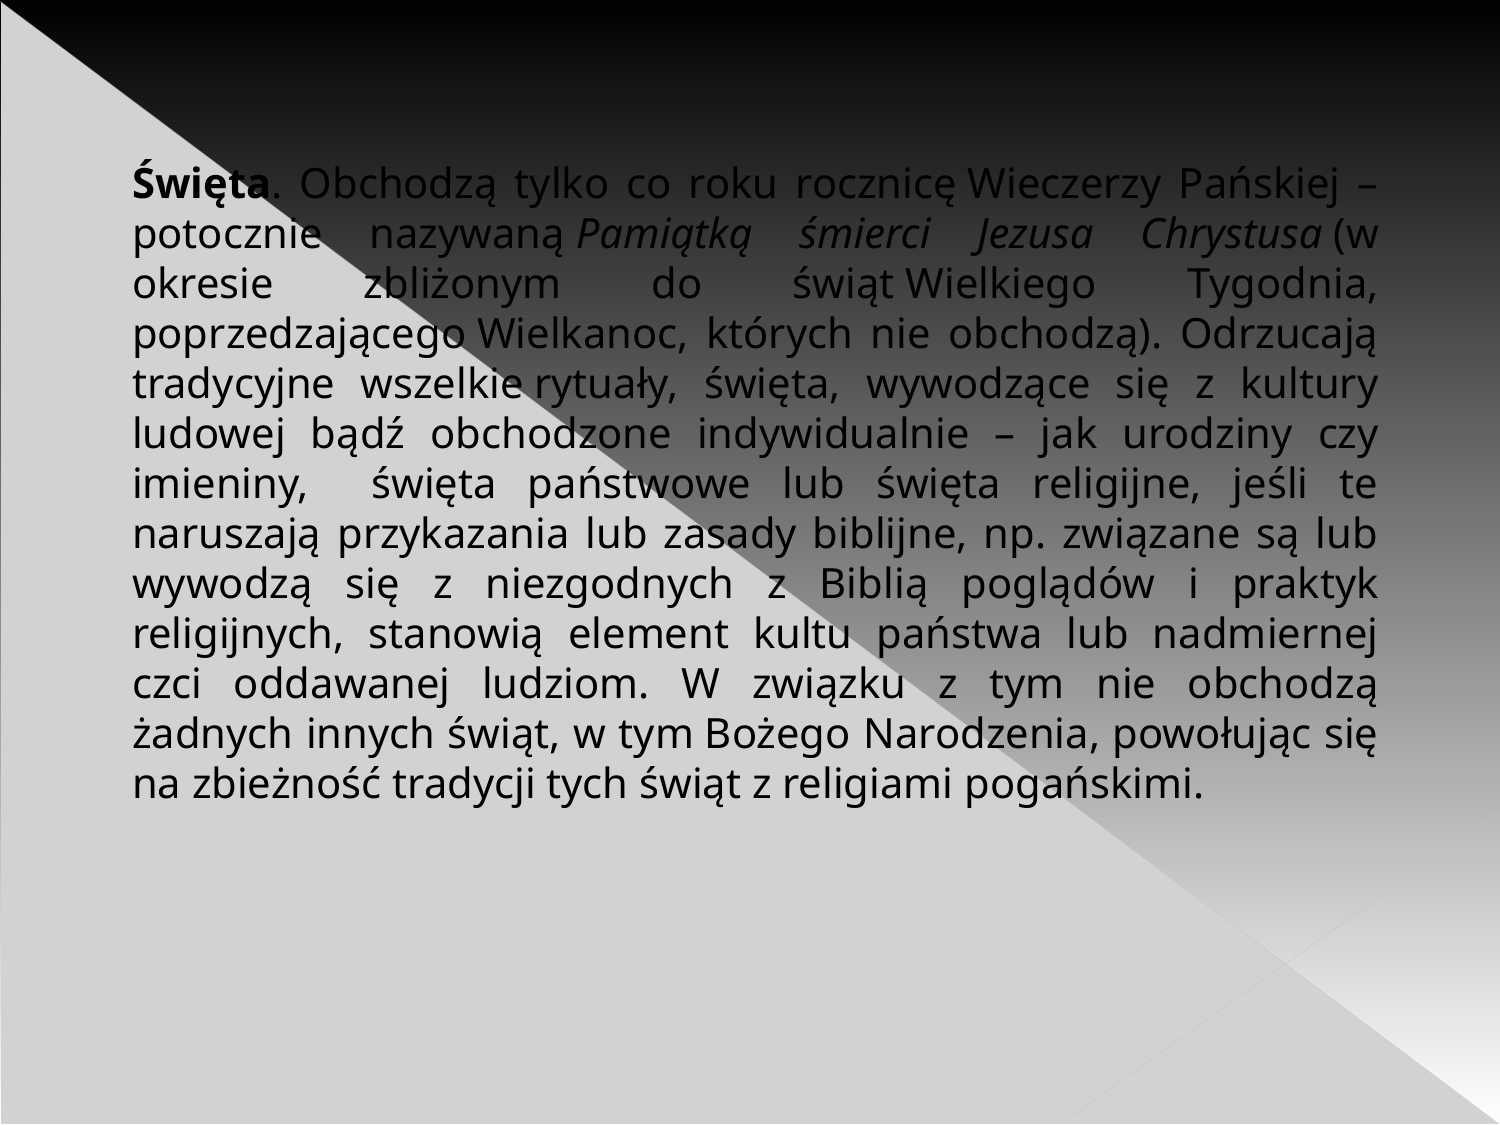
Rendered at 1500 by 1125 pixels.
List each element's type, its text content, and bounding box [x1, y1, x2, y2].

list Święta. Obchodzą tylko co roku rocznicę Wieczerzy Pańskiej – potocznie nazywaną Pamiątką śmierci Jezusa Chrystusa (w okresie zbliżonym do świąt Wielkiego Tygodnia, poprzedzającego Wielkanoc, których nie obchodzą). Odrzucają tradycyjne wszelkie rytuały, święta, wywodzące się z kultury ludowej bądź obchodzone indywidualnie – jak urodziny czy imieniny, święta państwowe lub święta religijne, jeśli te naruszają przykazania lub zasady biblijne, np. związane są lub wywodzą się z niezgodnych z Biblią poglądów i praktyk religijnych, stanowią element kultu państwa lub nadmiernej czci oddawanej ludziom. W związku z tym nie obchodzą żadnych innych świąt, w tym Bożego Narodzenia, powołując się na zbieżność tradycji tych świąt z religiami pogańskimi. [43, 149, 1394, 922]
